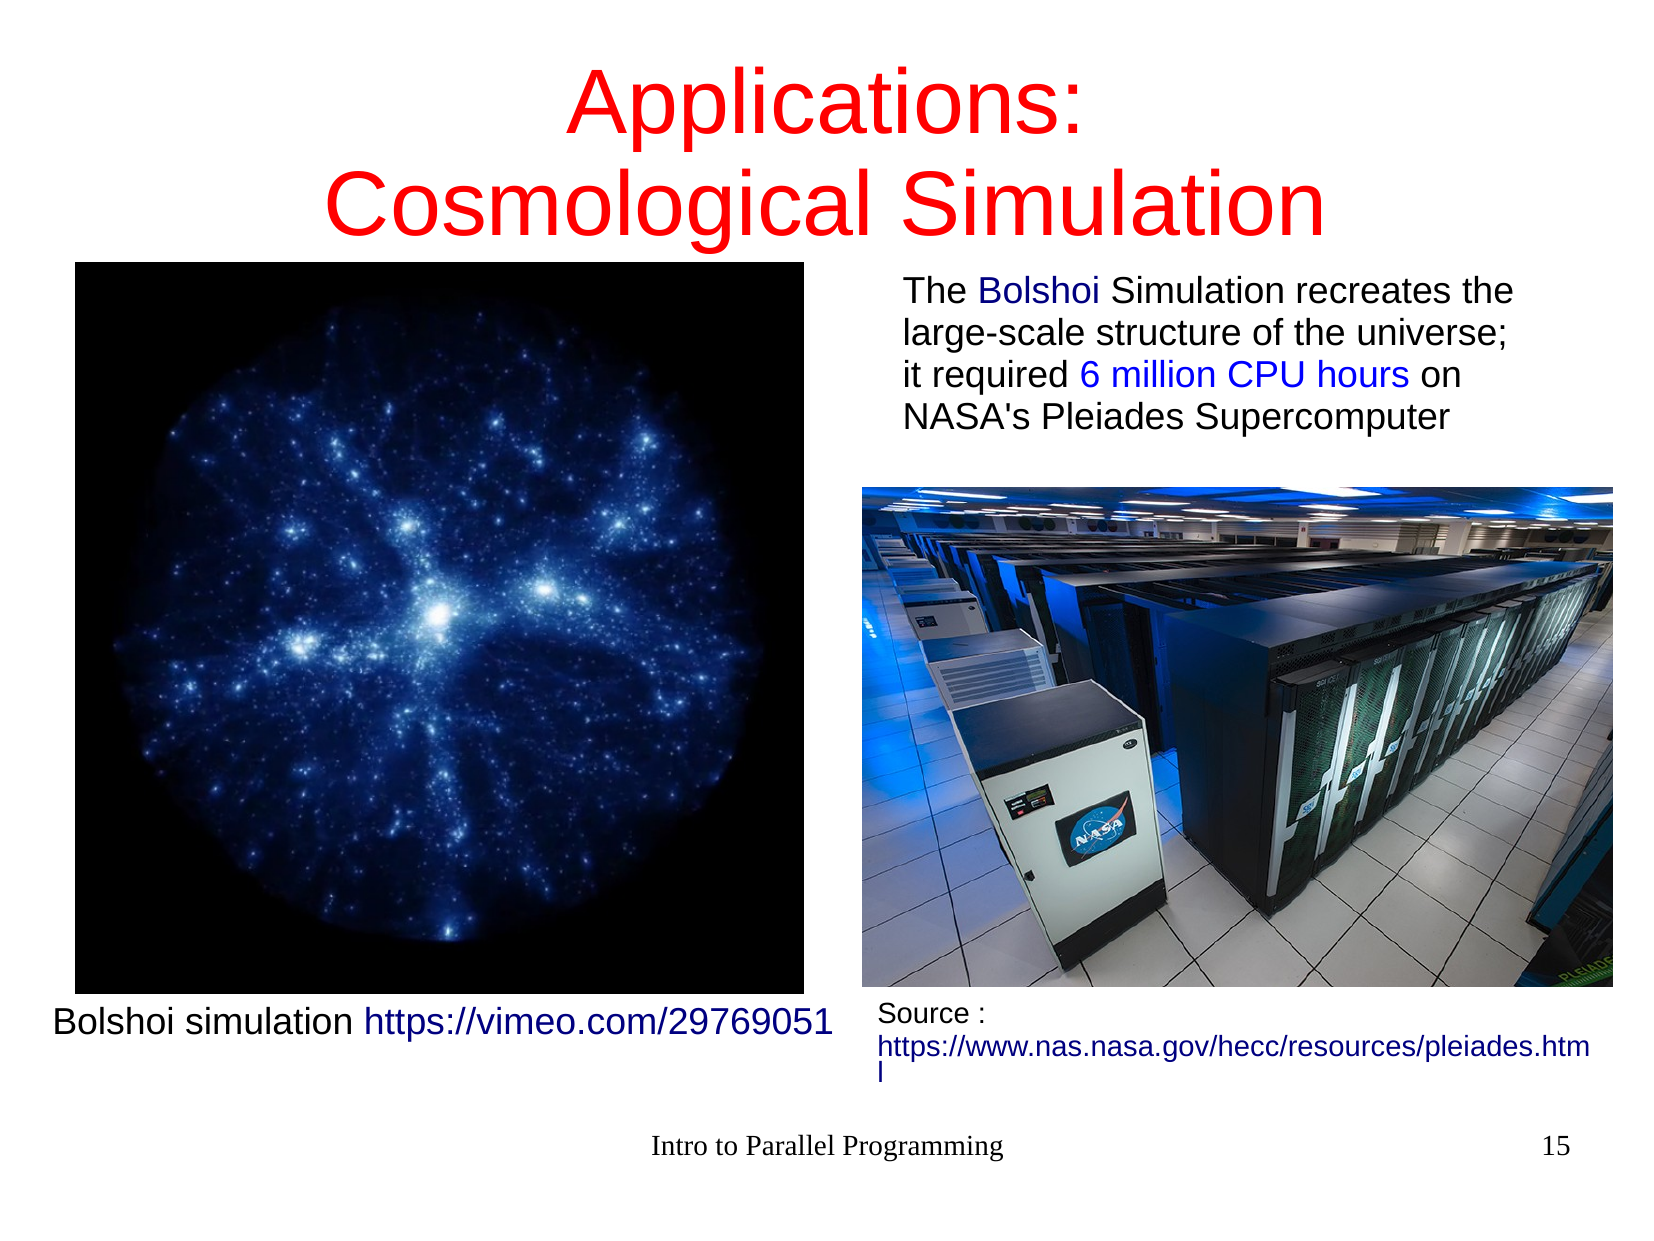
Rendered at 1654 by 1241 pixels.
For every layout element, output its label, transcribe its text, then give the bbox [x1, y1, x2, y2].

picture [1601, 838, 1607, 846]
text_box Source : https://www.nas.nasa.gov/hecc/resources/pleiades.html [862, 989, 1613, 1103]
title Applications: Cosmological Simulation [82, 49, 1571, 257]
picture [75, 262, 804, 994]
text_box The Bolshoi Simulation recreates the large-scale structure of the universe; it required 6 million CPU hours on NASA's Pleiades Supercomputer [888, 262, 1538, 446]
picture [862, 487, 1613, 988]
text_box Bolshoi simulation https://vimeo.com/29769051 [37, 993, 862, 1051]
